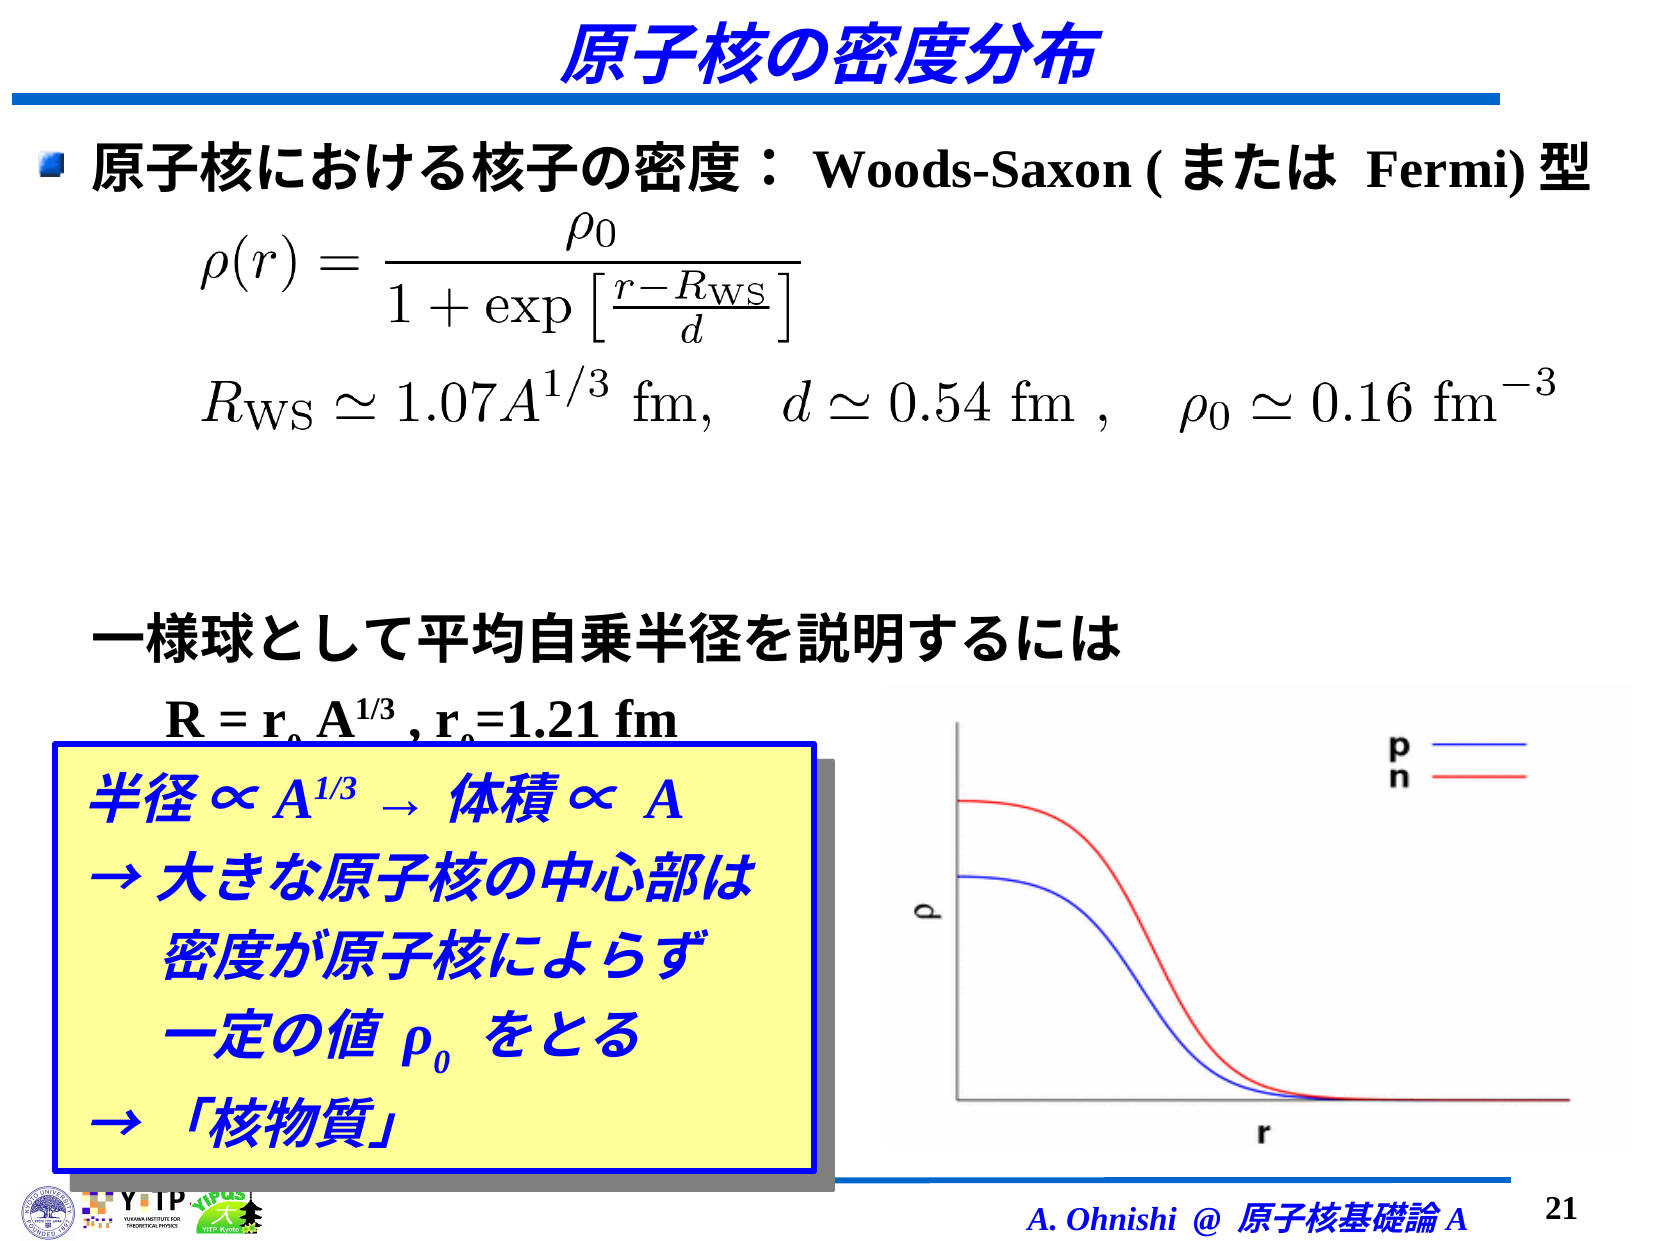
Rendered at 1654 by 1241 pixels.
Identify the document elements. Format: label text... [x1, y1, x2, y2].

text_box 半径 ∝A1/3 →体積 ∝ A →大きな原子核の中心部は 密度が原子核によらず 一定の値 ρ0 をとる → 「核物質」 [55, 744, 815, 1086]
picture [20, 1185, 76, 1241]
picture [885, 684, 1632, 1149]
picture [77, 1192, 263, 1234]
list 原子核における核子の密度：Woods-Saxon (または Fermi)型 一様球として平均自乗半径を説明するには R = r0 A1/3 , r0=1.21 fm [20, 124, 1621, 1137]
title 原子核の密度分布 [0, 0, 1654, 99]
picture [200, 212, 1555, 433]
